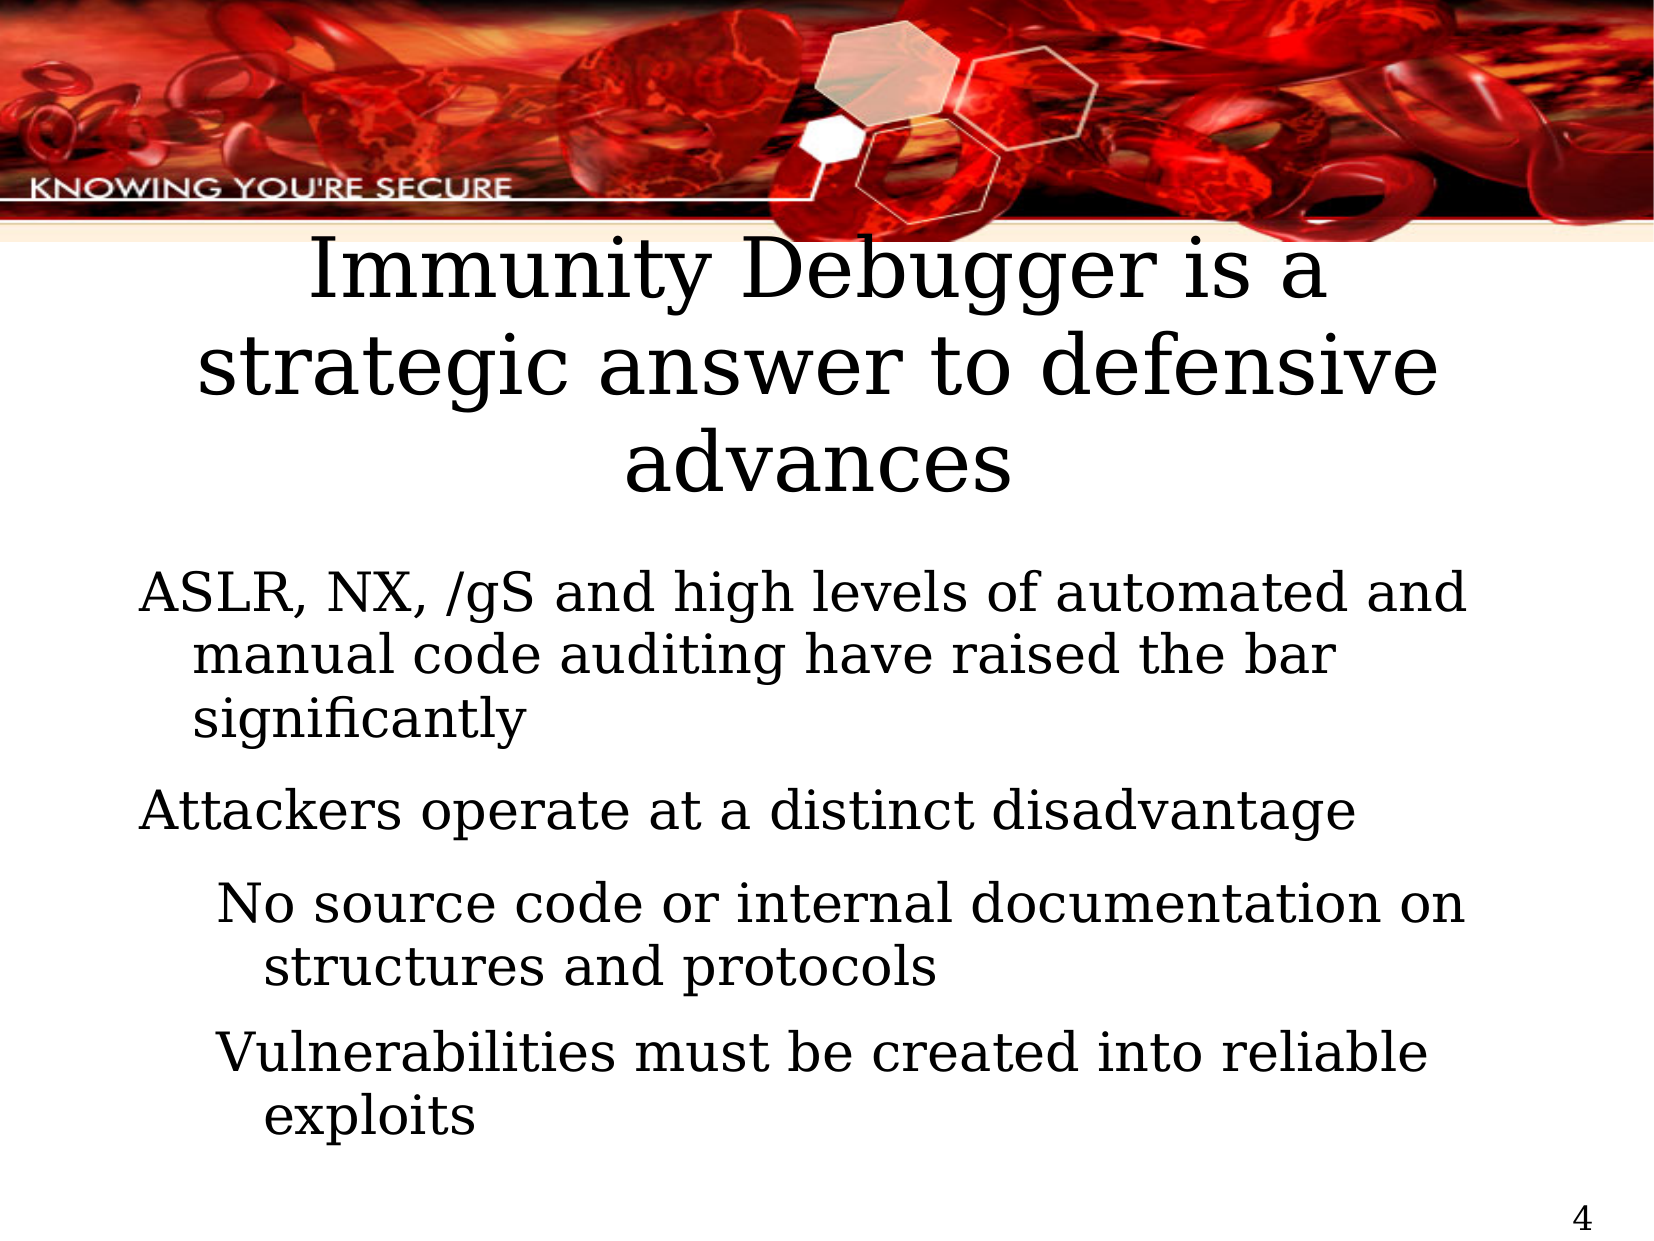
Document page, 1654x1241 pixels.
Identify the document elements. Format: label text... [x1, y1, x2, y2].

picture [0, 0, 1654, 242]
title Immunity Debugger is a strategic answer to defensive advances [113, 219, 1526, 512]
list ASLR, NX, /gS and high levels of automated and manual code auditing have raised the bar significantly Attackers operate at a distinct disadvantage No source code or internal documentation on structures and protocols Vulnerabilities must be created into reliable exploits [121, 560, 1534, 1148]
